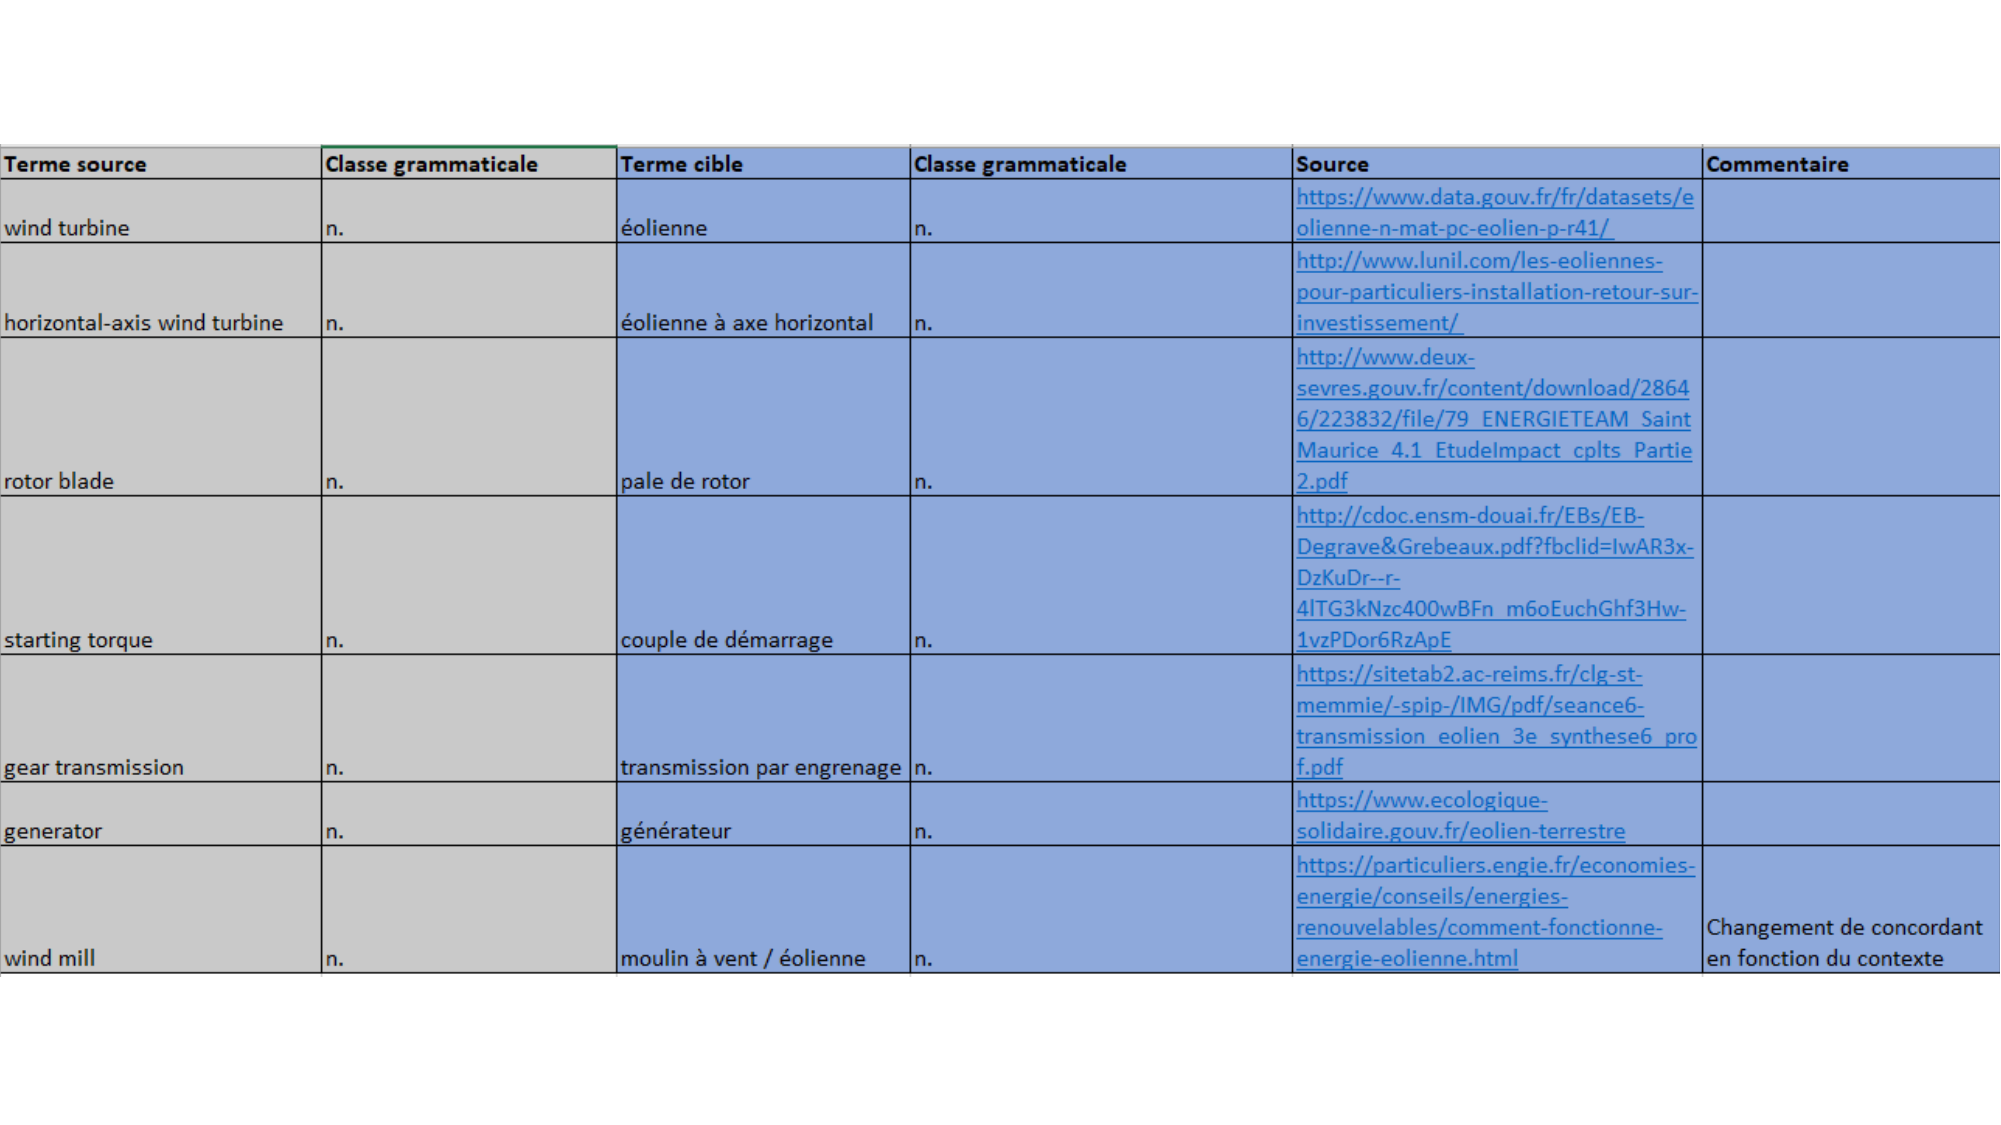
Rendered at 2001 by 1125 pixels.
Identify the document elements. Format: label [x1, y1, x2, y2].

picture [0, 144, 2000, 977]
